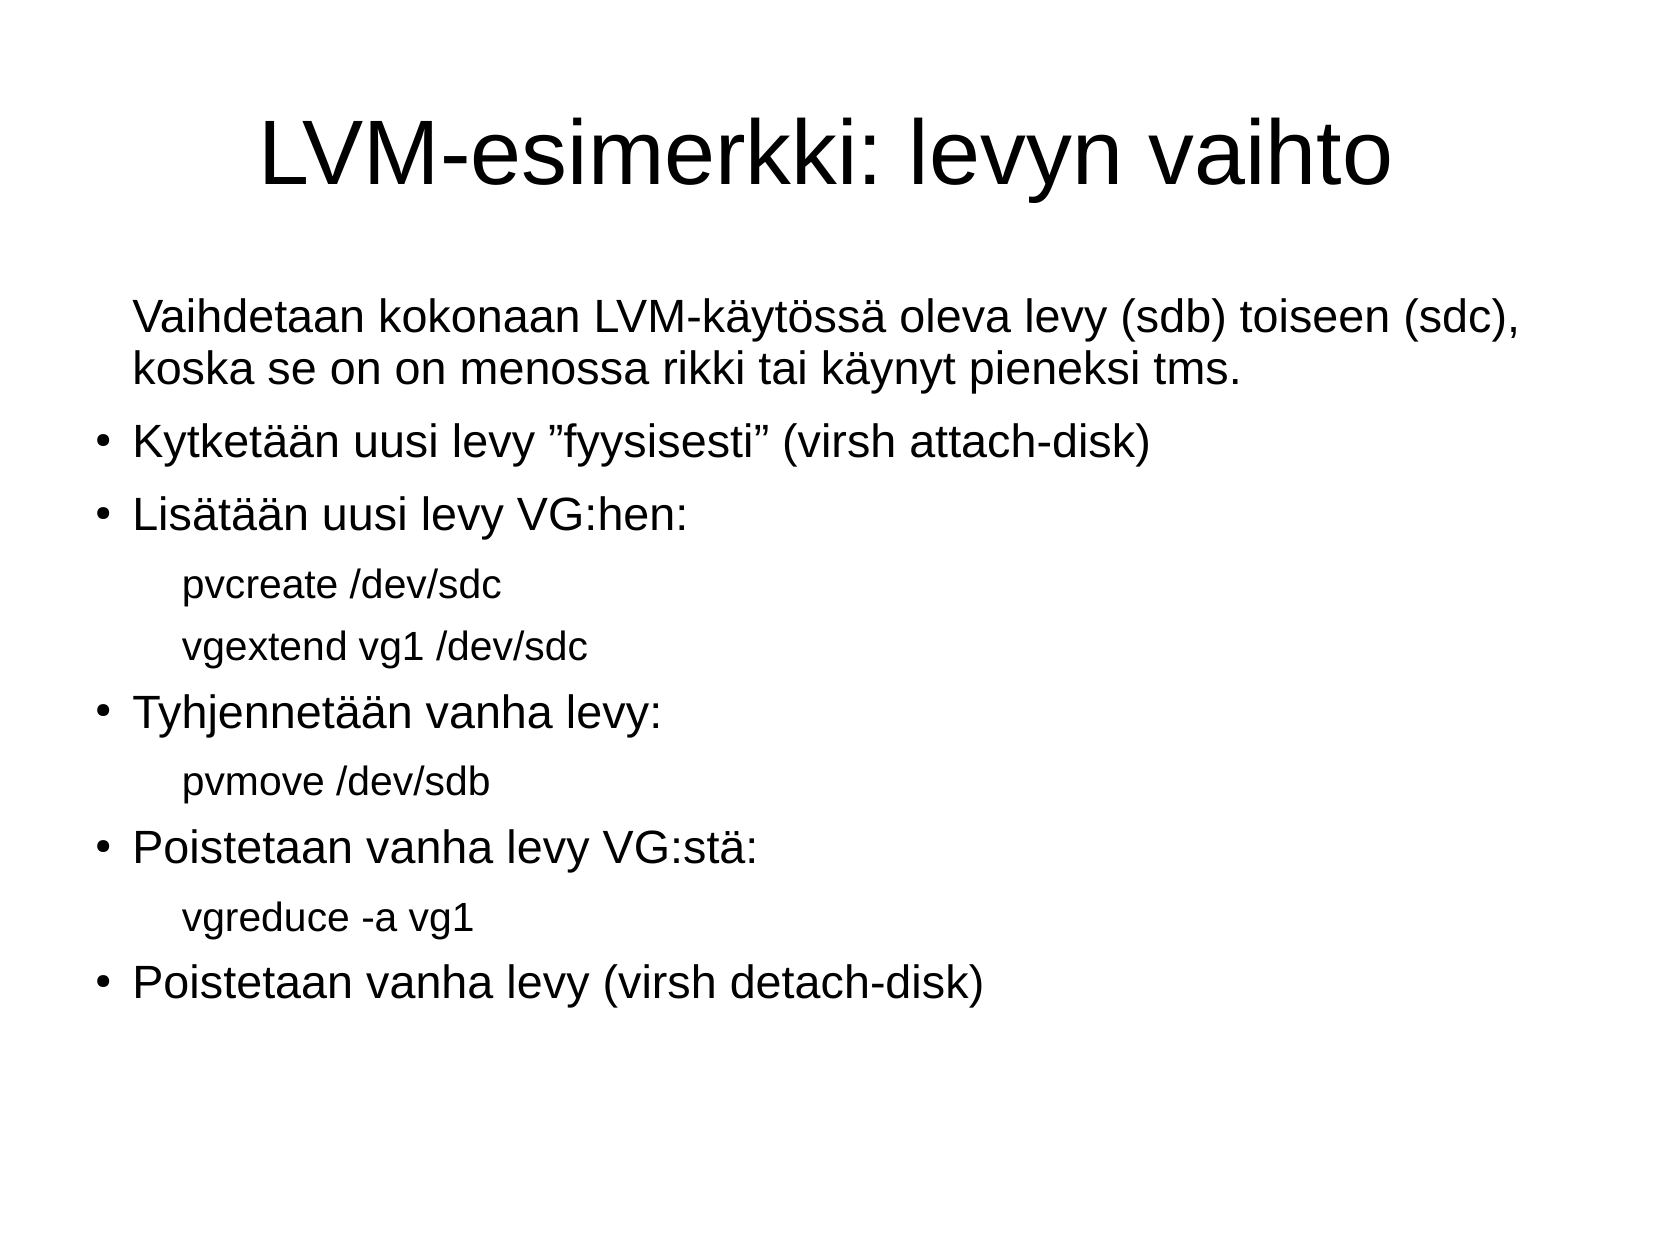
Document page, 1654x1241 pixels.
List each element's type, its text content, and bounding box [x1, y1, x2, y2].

list Vaihdetaan kokonaan LVM-käytössä oleva levy (sdb) toiseen (sdc), koska se on on menossa rikki tai käynyt pieneksi tms. Kytketään uusi levy ”fyysisesti” (virsh attach-disk) Lisätään uusi levy VG:hen: pvcreate /dev/sdc vgextend vg1 /dev/sdc Tyhjennetään vanha levy: pvmove /dev/sdb Poistetaan vanha levy VG:stä: vgreduce -a vg1 Poistetaan vanha levy (virsh detach-disk) [82, 290, 1571, 1010]
title LVM-esimerkki: levyn vaihto [82, 49, 1571, 257]
